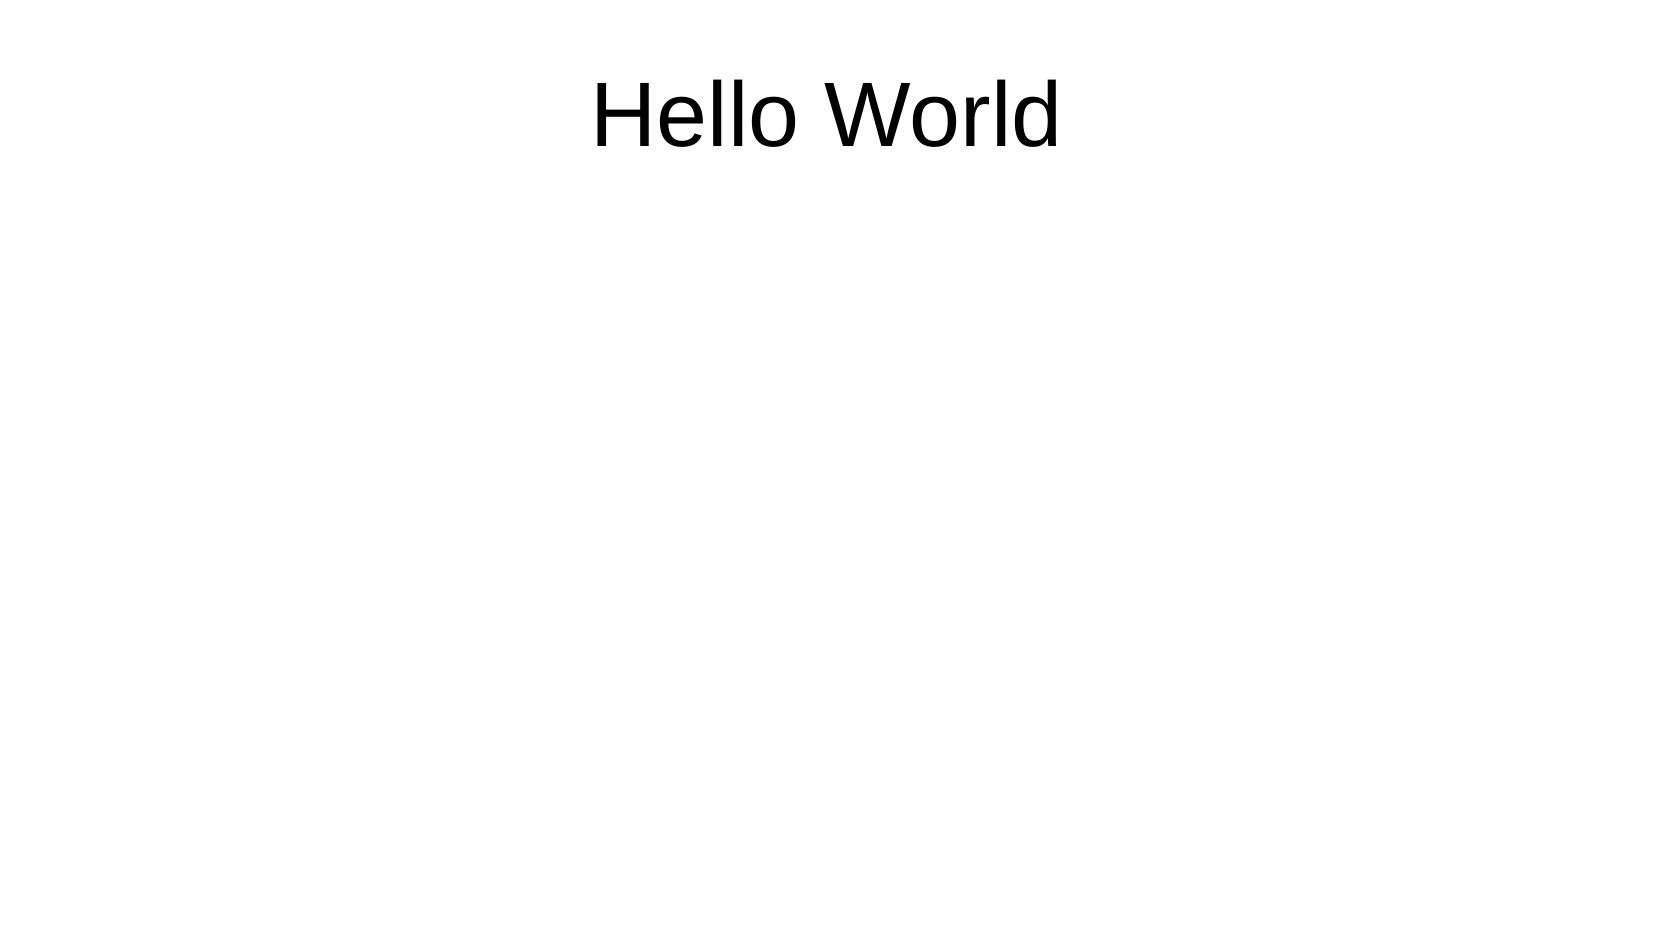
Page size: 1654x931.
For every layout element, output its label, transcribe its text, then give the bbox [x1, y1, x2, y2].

title Hello World [82, 37, 1571, 193]
